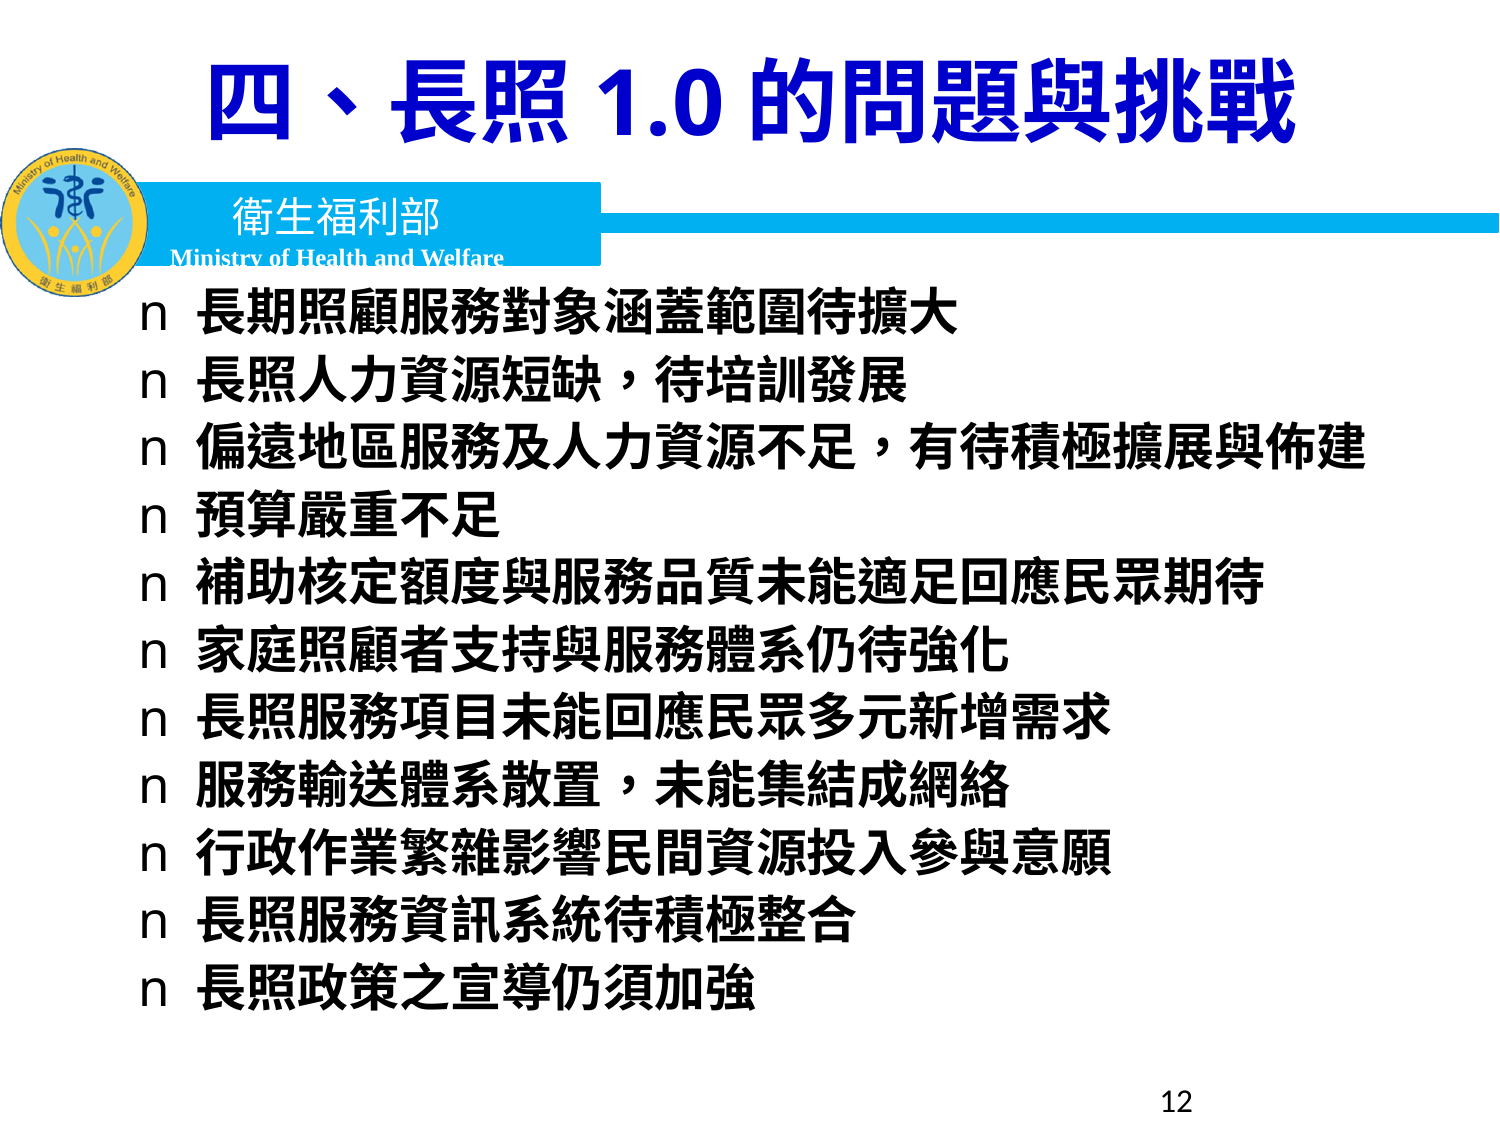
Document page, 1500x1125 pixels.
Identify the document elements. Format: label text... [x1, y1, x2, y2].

title 四、長照1.0的問題與挑戰 [75, 4, 1426, 193]
list 長期照顧服務對象涵蓋範圍待擴大 長照人力資源短缺，待培訓發展 偏遠地區服務及人力資源不足，有待積極擴展與佈建 預算嚴重不足 補助核定額度與服務品質未能適足回應民眾期待 家庭照顧者支持與服務體系仍待強化 長照服務項目未能回應民眾多元新增需求 服務輸送體系散置，未能集結成網絡 行政作業繁雜影響民間資源投入參與意願 長照服務資訊系統待積極整合 長照政策之宣導仍須加強 [123, 278, 1436, 1095]
text_box 12 [1144, 1069, 1495, 1125]
